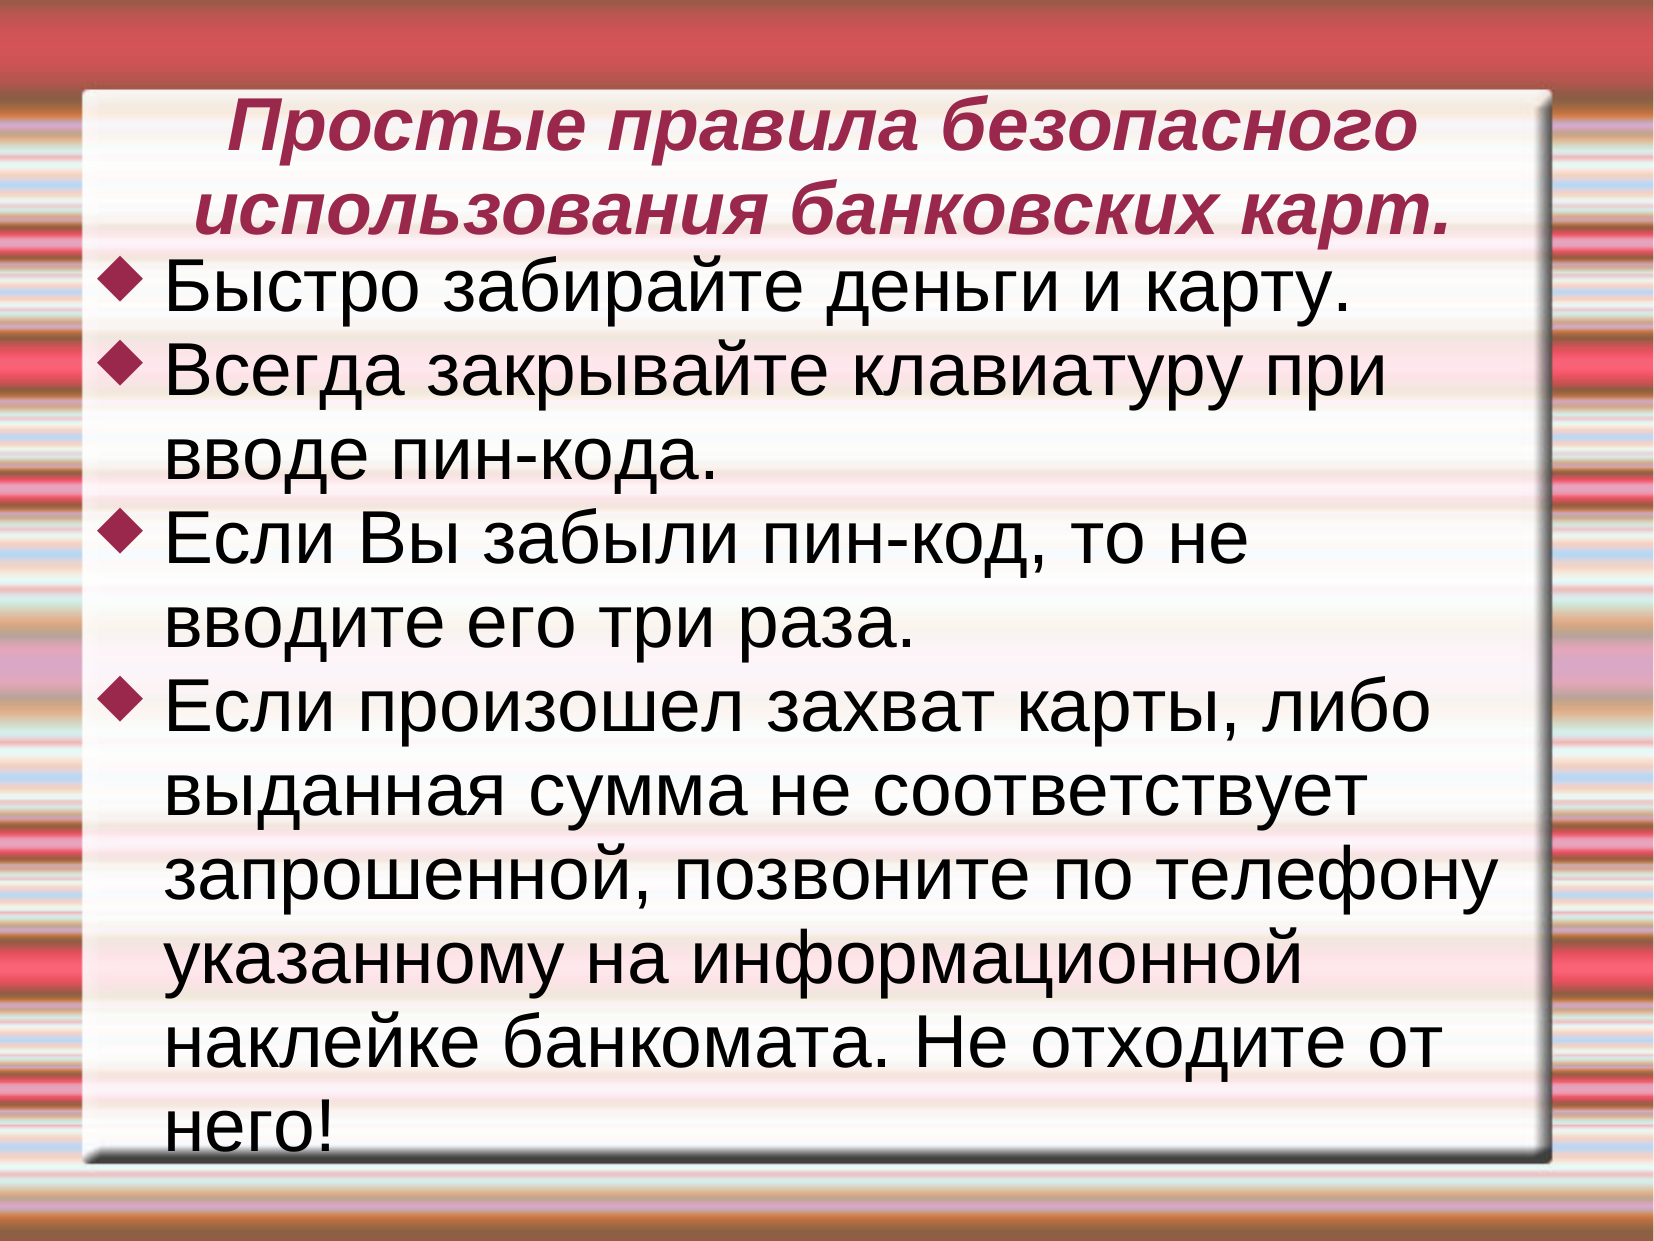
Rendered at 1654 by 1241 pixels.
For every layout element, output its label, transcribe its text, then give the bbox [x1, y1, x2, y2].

picture [0, 0, 1654, 1241]
title Простые правила безопасного использования банковских карт. [117, 40, 1530, 293]
list Быстро забирайте деньги и карту. Всегда закрывайте клавиатуру при вводе пин-кода. Если Вы забыли пин-код, то не вводите его три раза. Если произошел захват карты, либо выданная сумма не соответствует запрошенной, позвоните по телефону указанному на информационной наклейке банкомата. Не отходите от него! [80, 243, 1528, 1194]
